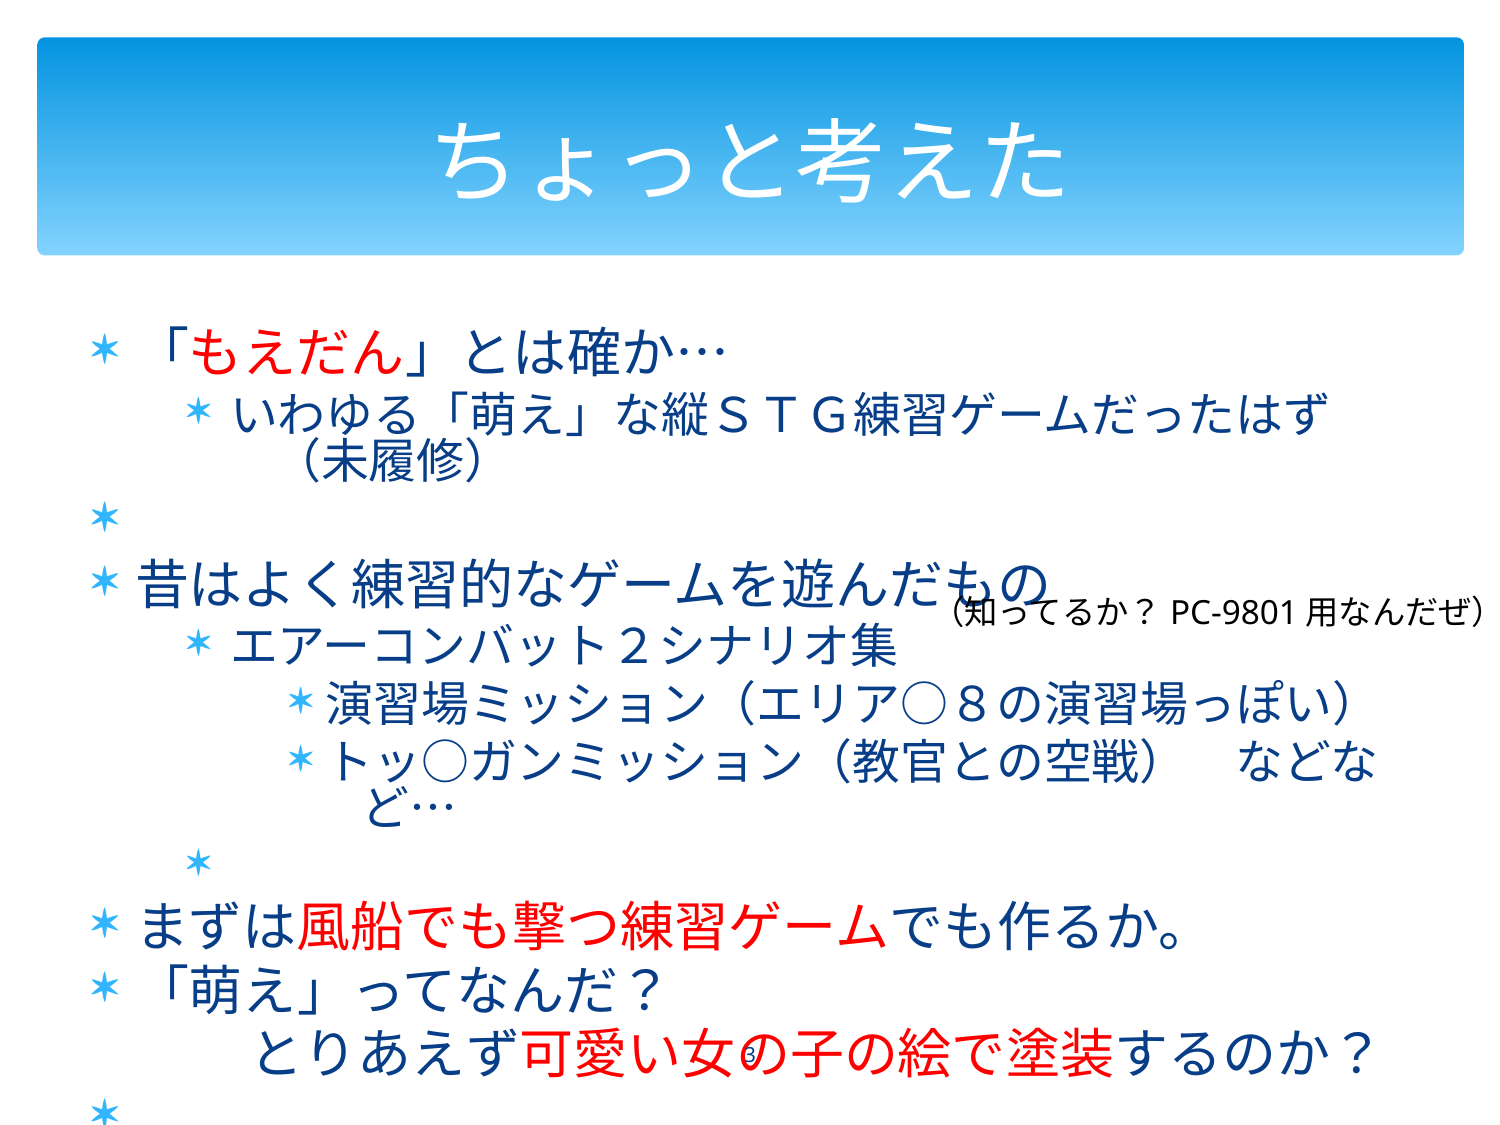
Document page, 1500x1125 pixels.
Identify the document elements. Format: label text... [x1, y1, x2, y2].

title ちょっと考えた [75, 55, 1426, 262]
text_box [654, 1025, 846, 1086]
text_box （知ってるか？PC-9801用なんだぜ） [616, 584, 1500, 639]
list 「もえだん」とは確か… いわゆる「萌え」な縦ＳＴＧ練習ゲームだったはず（未履修） 昔はよく練習的なゲームを遊んだもの エアーコンバット２シナリオ集 演習場ミッション（エリア○８の演習場っぽい） トッ○ガンミッション（教官との空戦） などなど… まずは風船でも撃つ練習ゲームでも作るか。 「萌え」ってなんだ？ とりあえず可愛い女の子の絵で塗装するのか？ [76, 323, 1429, 1101]
